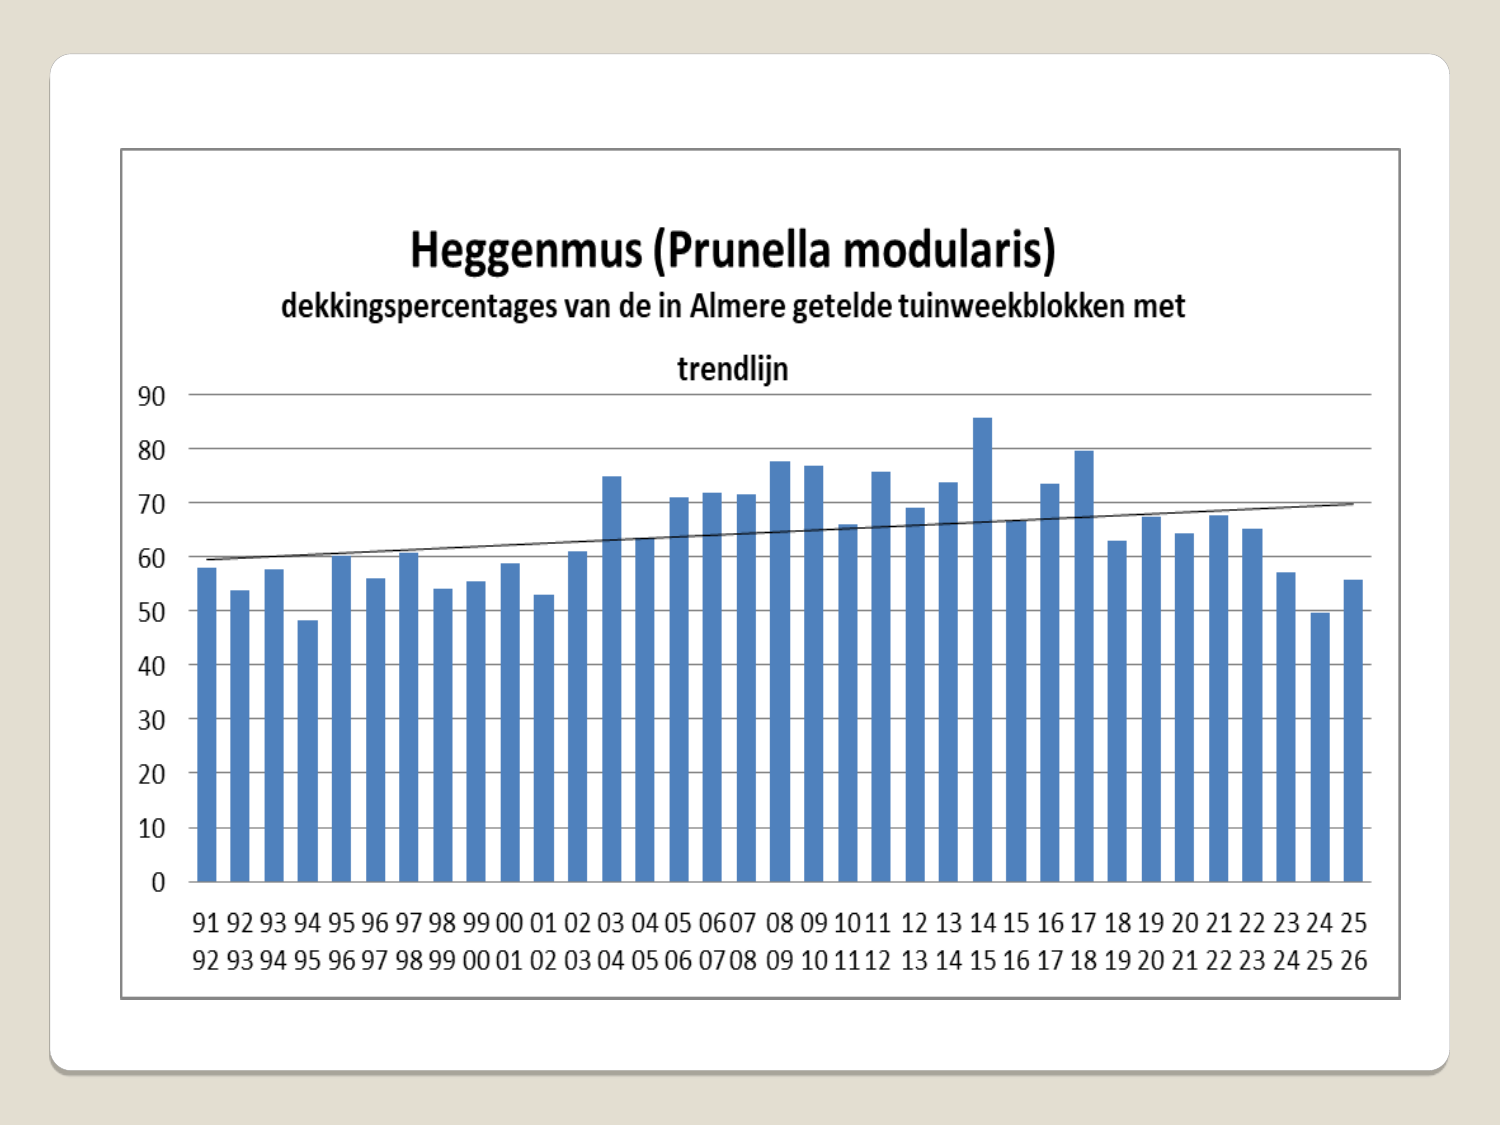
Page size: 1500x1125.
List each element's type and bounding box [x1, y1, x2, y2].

picture [120, 149, 1401, 1000]
